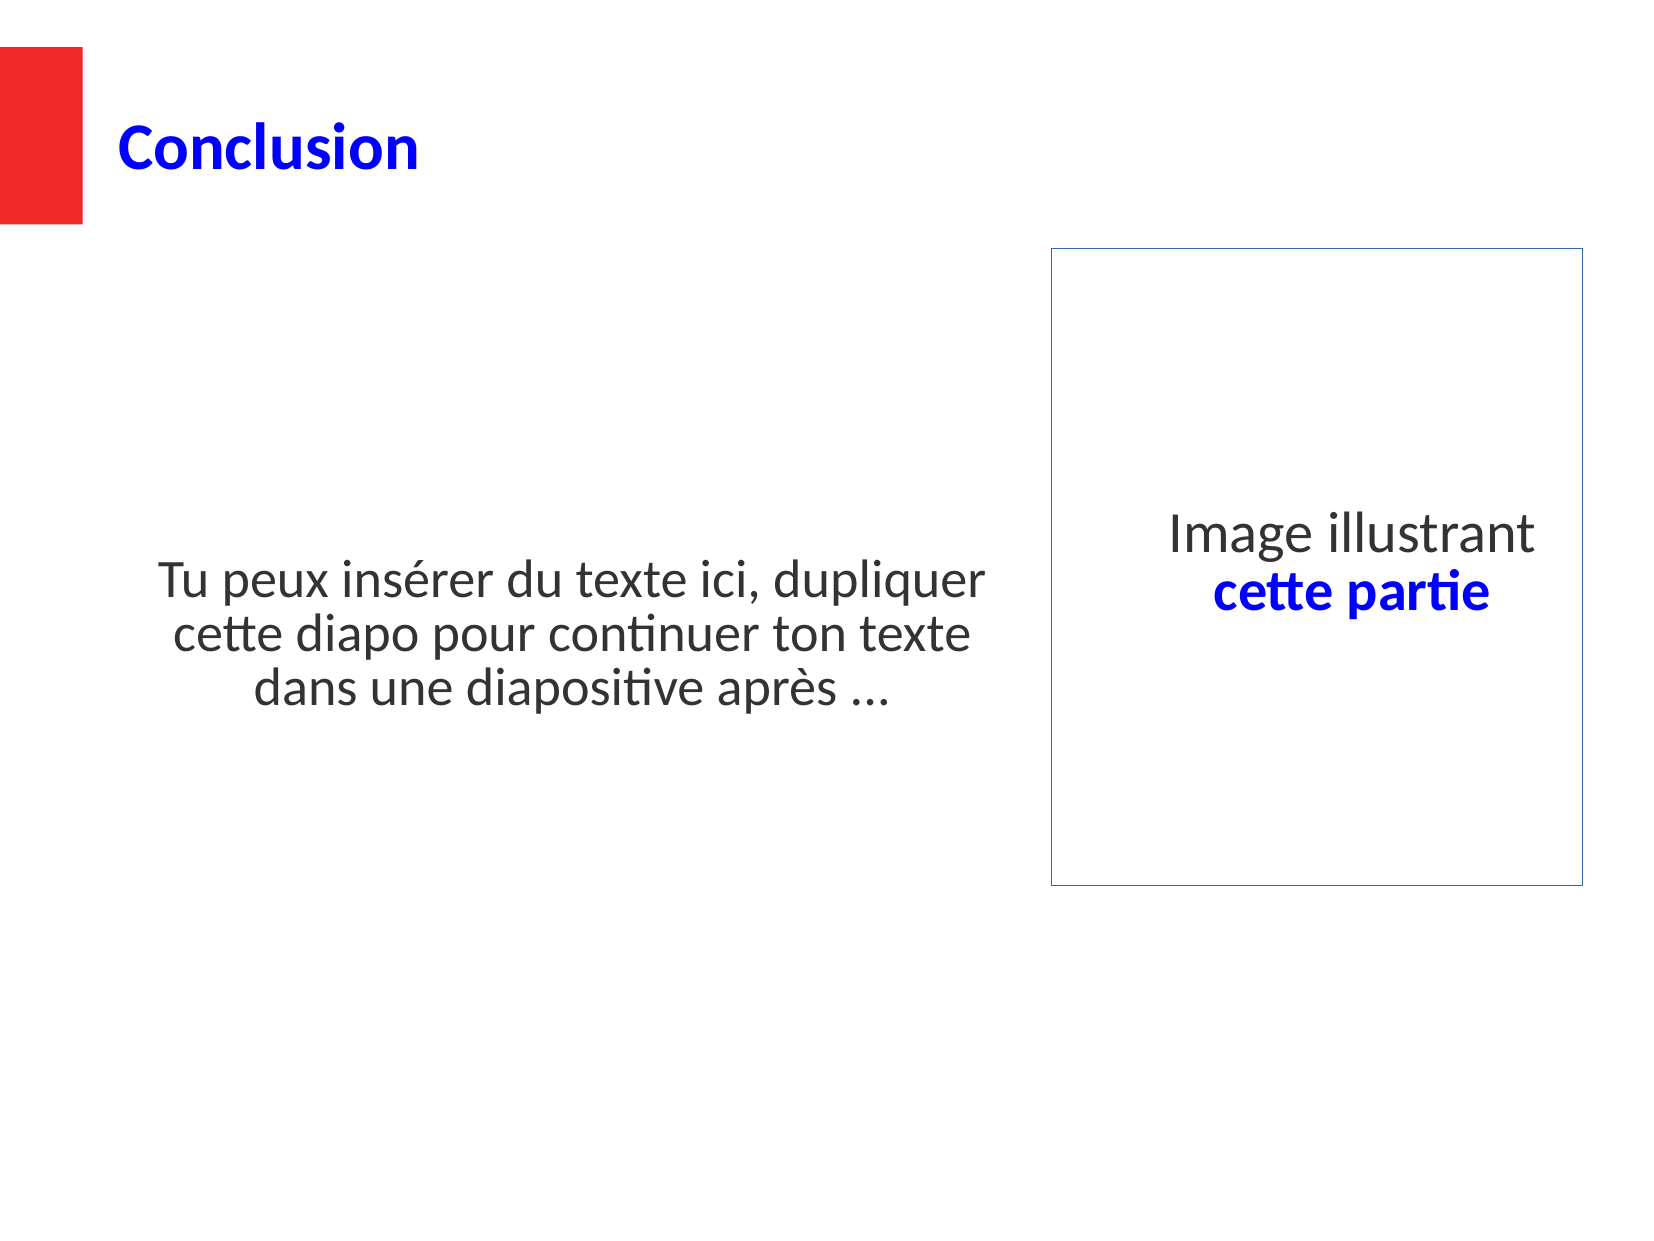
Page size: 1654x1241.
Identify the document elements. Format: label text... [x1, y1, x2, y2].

list Tu peux insérer du texte ici, dupliquer cette diapo pour continuer ton texte dans une diapositive après ... [47, 224, 1028, 1052]
list Image illustrant cette partie [1051, 248, 1583, 886]
title Conclusion [118, 49, 1571, 257]
